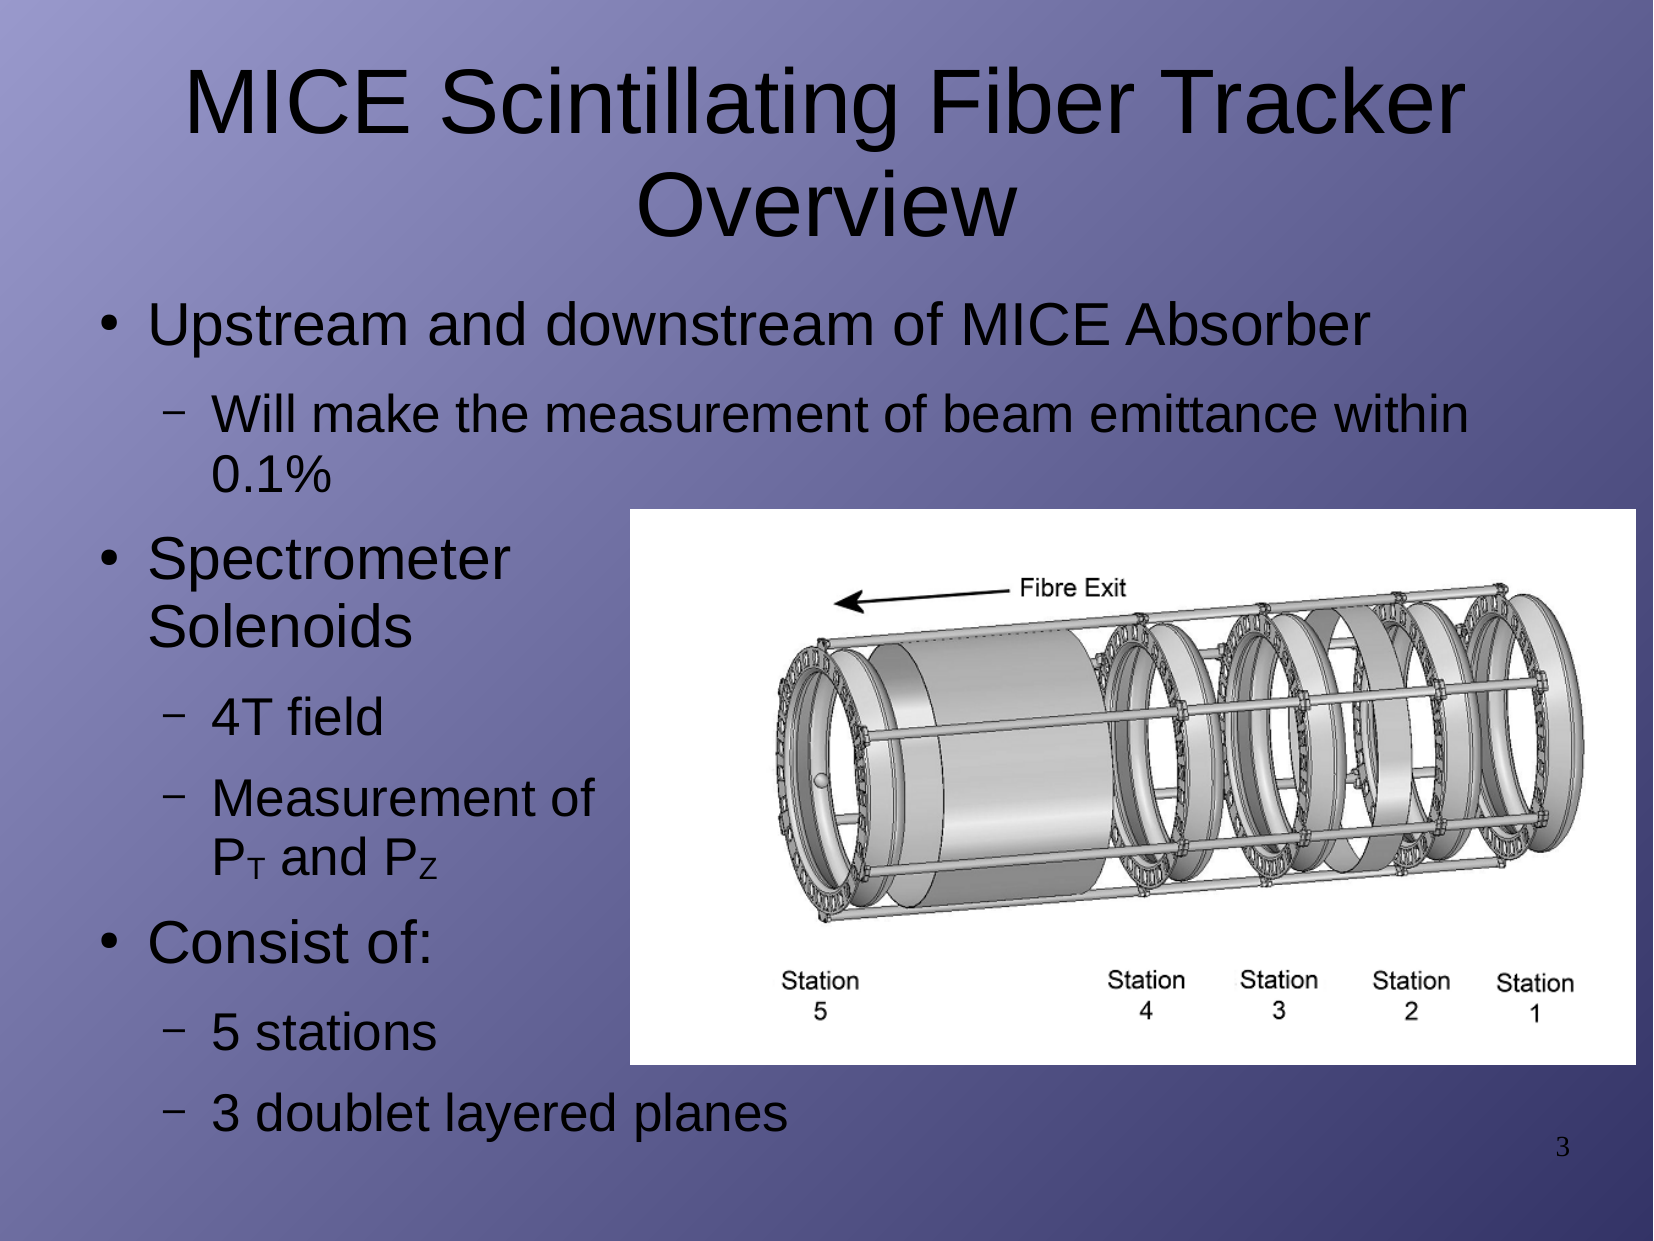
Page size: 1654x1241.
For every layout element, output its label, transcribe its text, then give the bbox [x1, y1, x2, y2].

title MICE Scintillating Fiber Tracker Overview [82, 49, 1571, 257]
list Upstream and downstream of MICE Absorber Will make the measurement of beam emittance within 0.1% Spectrometer Solenoids 4T field Measurement of PT and PZ Consist of: 5 stations 3 doublet layered planes [82, 290, 1571, 1186]
picture [630, 509, 1636, 1066]
